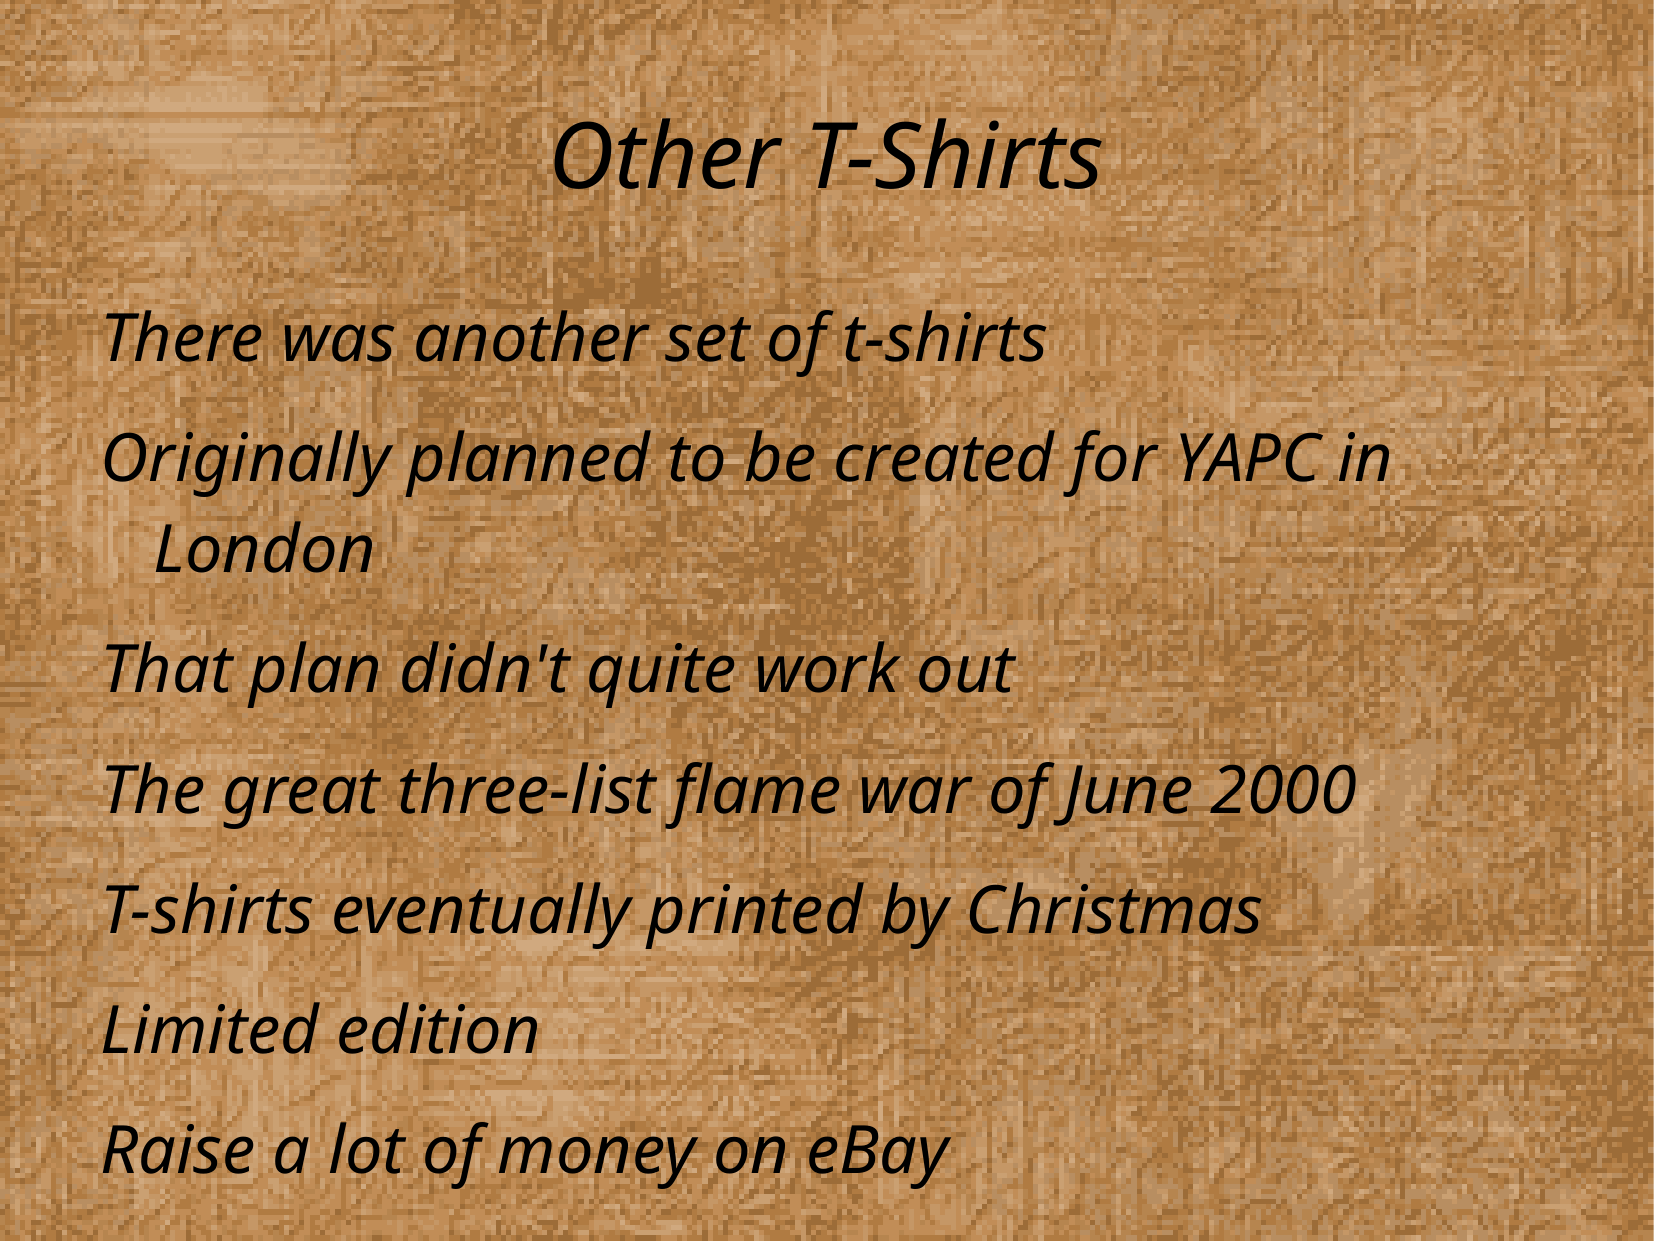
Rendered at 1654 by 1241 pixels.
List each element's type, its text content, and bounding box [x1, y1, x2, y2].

title Other T-Shirts [82, 56, 1571, 250]
picture [0, 0, 1654, 1241]
list There was another set of t-shirts Originally planned to be created for YAPC in London That plan didn't quite work out The great three-list flame war of June 2000 T-shirts eventually printed by Christmas Limited edition Raise a lot of money on eBay [82, 290, 1571, 1094]
